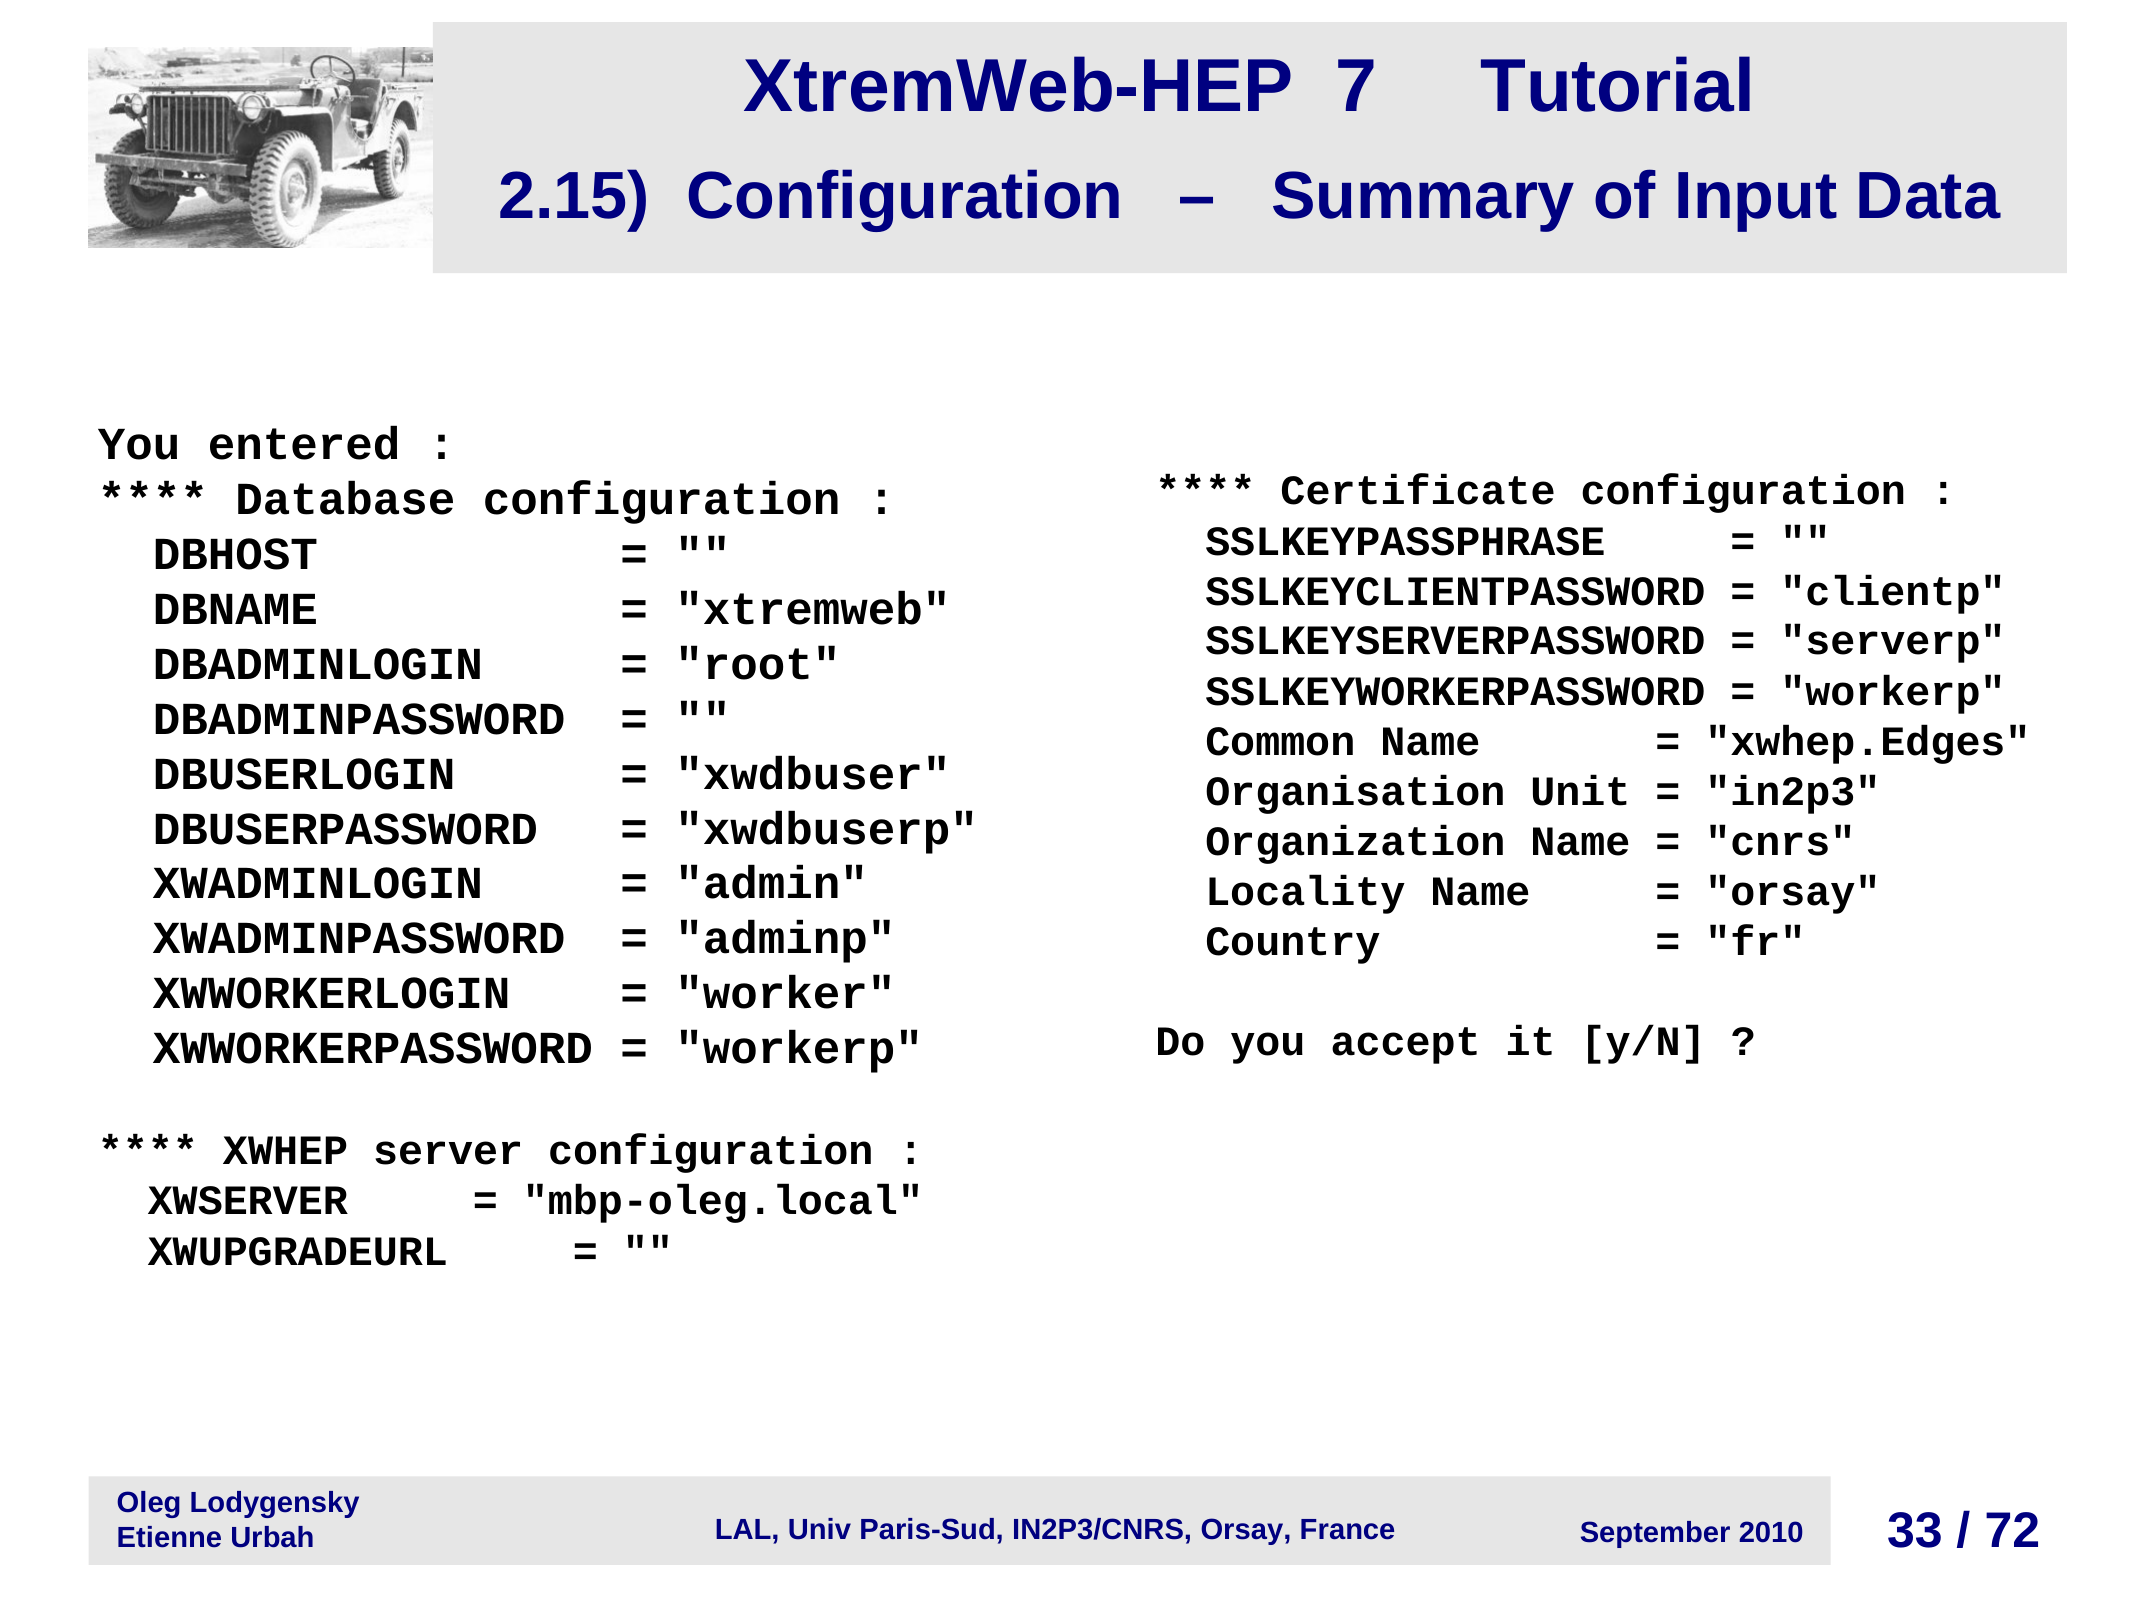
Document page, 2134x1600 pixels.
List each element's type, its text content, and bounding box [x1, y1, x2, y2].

title 2.15) Configuration – Summary of Input Data [442, 118, 2067, 266]
text_box **** Certificate configuration : SSLKEYPASSPHRASE = "" SSLKEYCLIENTPASSWORD = "clientp" SSLKEYSERVERPASSWORD = "serverp" SSLKEYWORKERPASSWORD = "workerp" Common Name = "xwhep.Edges" Organisation Unit = "in2p3" Organization Name = "cnrs" Locality Name = "orsay" Country = "fr" Do you accept it [y/N] ? [1146, 413, 2067, 1460]
text_box You entered : **** Database configuration : DBHOST = "" DBNAME = "xtremweb" DBADMINLOGIN = "root" DBADMINPASSWORD = "" DBUSERLOGIN = "xwdbuser" DBUSERPASSWORD = "xwdbuserp" XWADMINLOGIN = "admin" XWADMINPASSWORD = "adminp" XWWORKERLOGIN = "worker" XWWORKERPASSWORD = "workerp" **** XWHEP server configuration : XWSERVER = "mbp-oleg.local" XWUPGRADEURL = "" [88, 413, 1010, 1329]
picture [88, 47, 433, 248]
